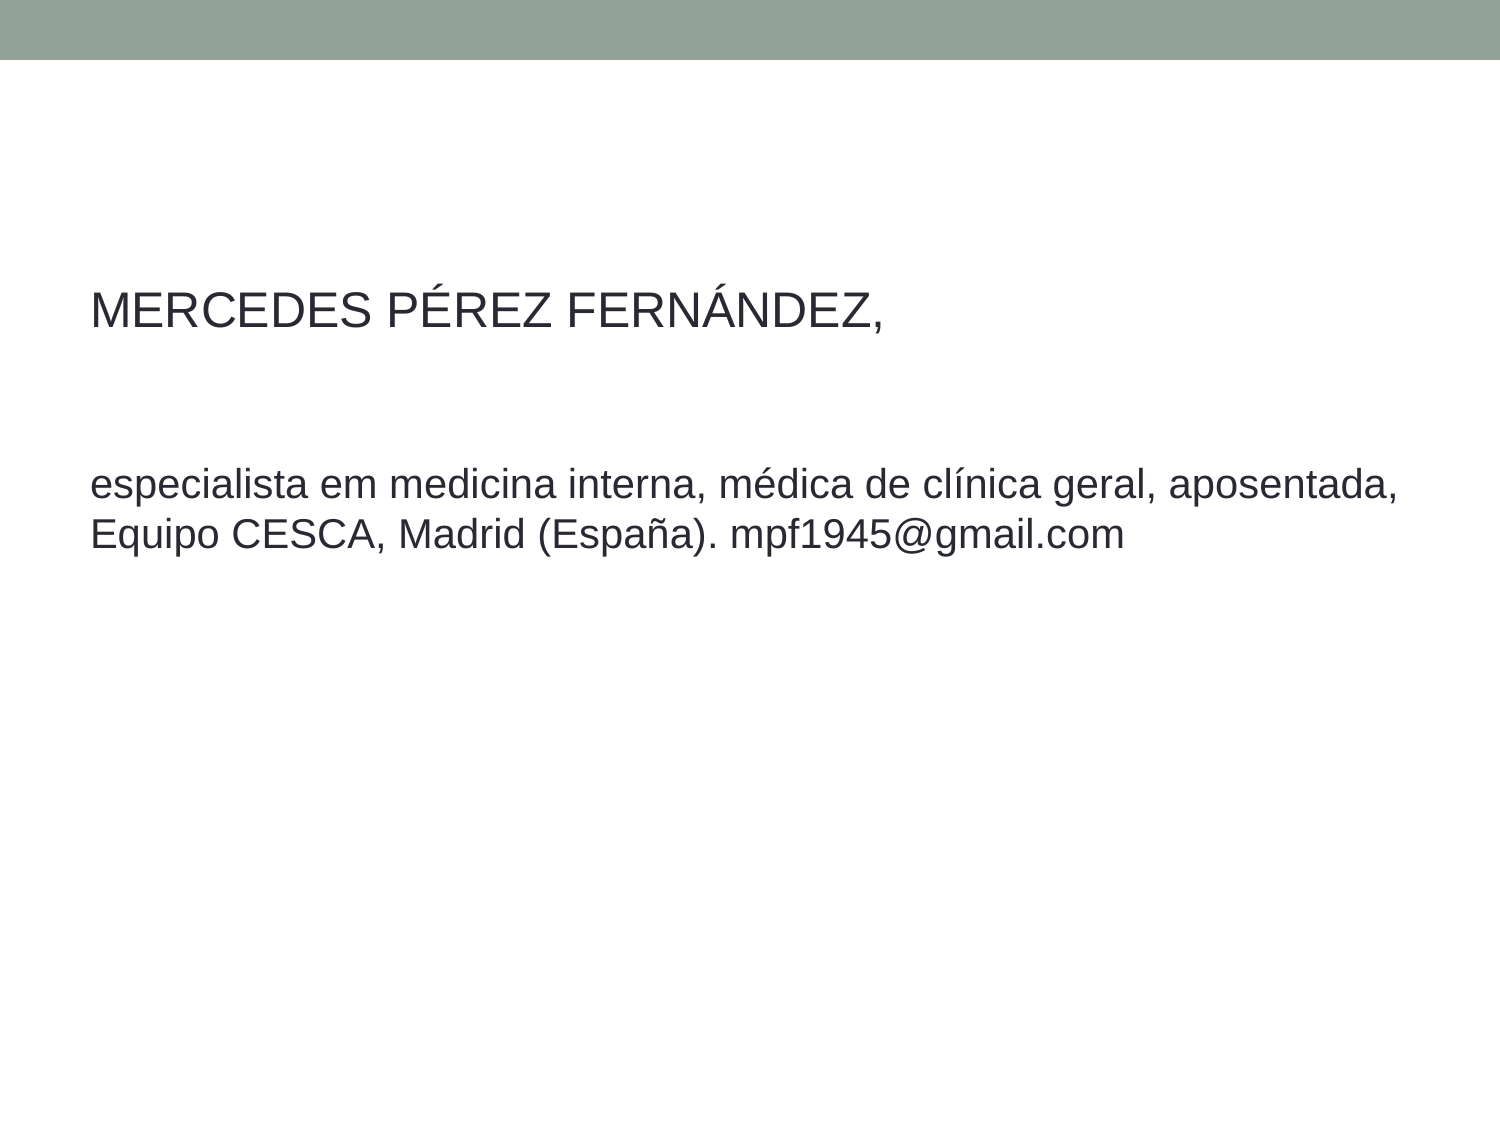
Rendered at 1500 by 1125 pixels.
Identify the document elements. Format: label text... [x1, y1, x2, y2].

list MERCEDES PÉREZ FERNÁNDEZ, especialista em medicina interna, médica de clínica geral, aposentada, Equipo CESCA, Madrid (España). mpf1945@gmail.com [75, 262, 1425, 1063]
